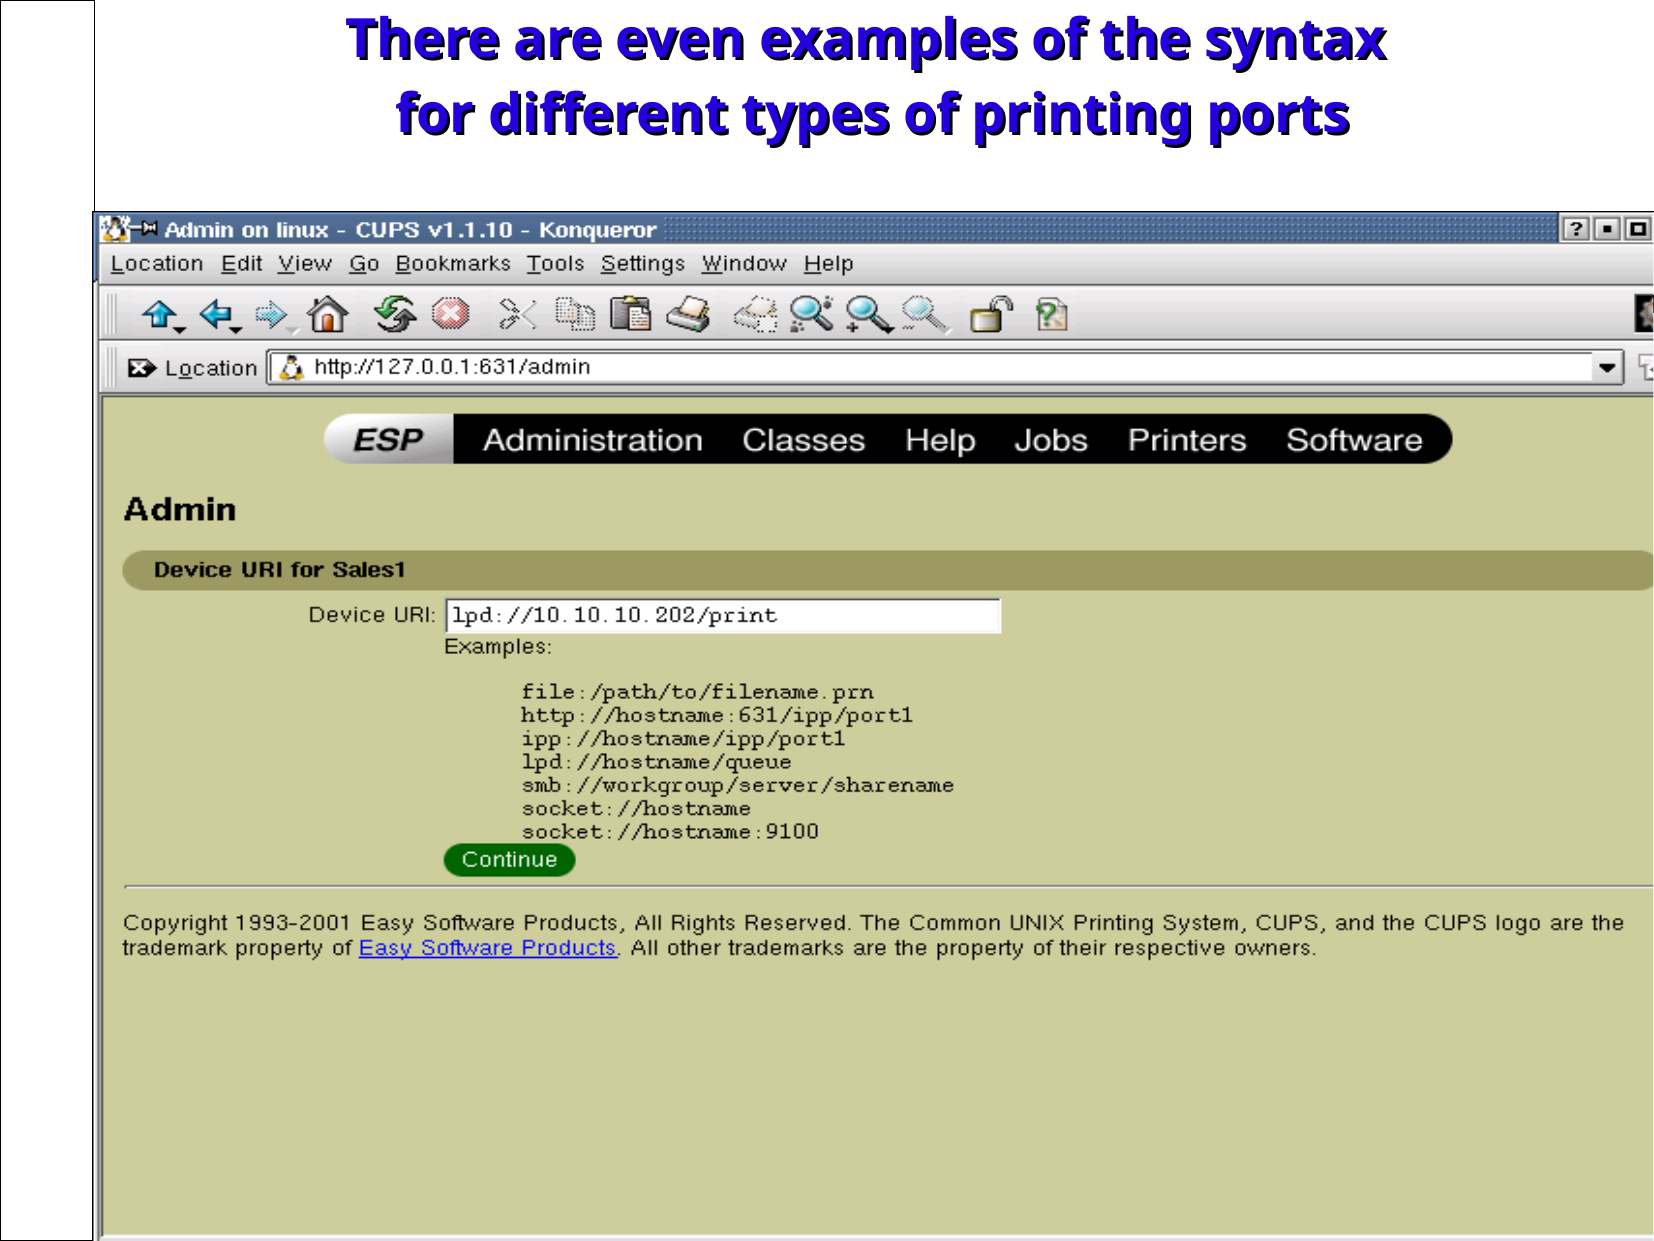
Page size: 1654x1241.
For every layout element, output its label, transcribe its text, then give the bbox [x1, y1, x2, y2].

text_box There are even examples of the syntax for different types of printing ports [158, 0, 1588, 201]
picture [92, 211, 1654, 1241]
